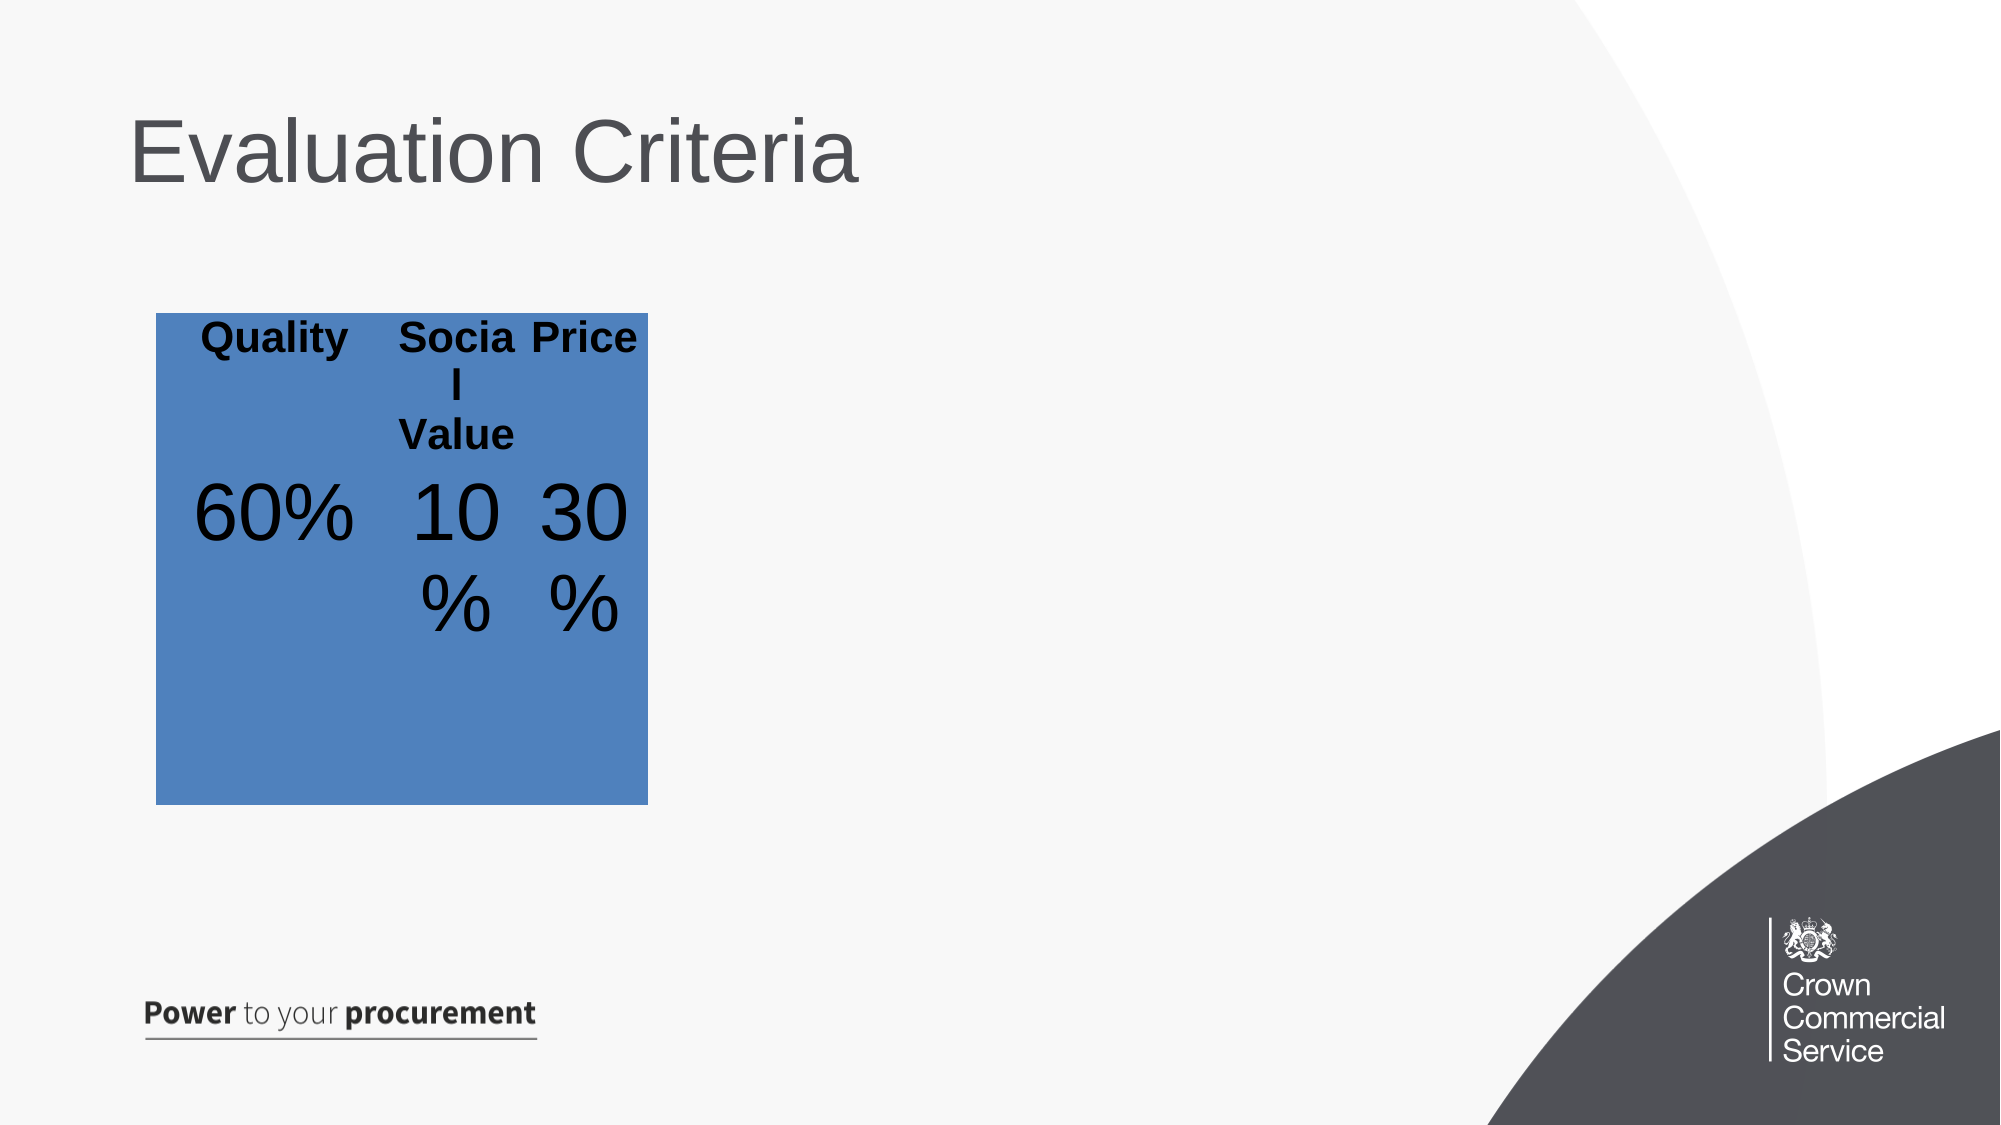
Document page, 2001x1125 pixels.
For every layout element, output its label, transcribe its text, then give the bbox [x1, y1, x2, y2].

table_header Quality [156, 313, 393, 467]
table_header Social Value [393, 313, 521, 467]
table_cell 10% [393, 467, 521, 805]
table_header Price [521, 313, 648, 467]
title Evaluation Criteria [128, 92, 1922, 232]
table_cell 30% [521, 467, 648, 805]
table_cell 60% [156, 467, 393, 805]
